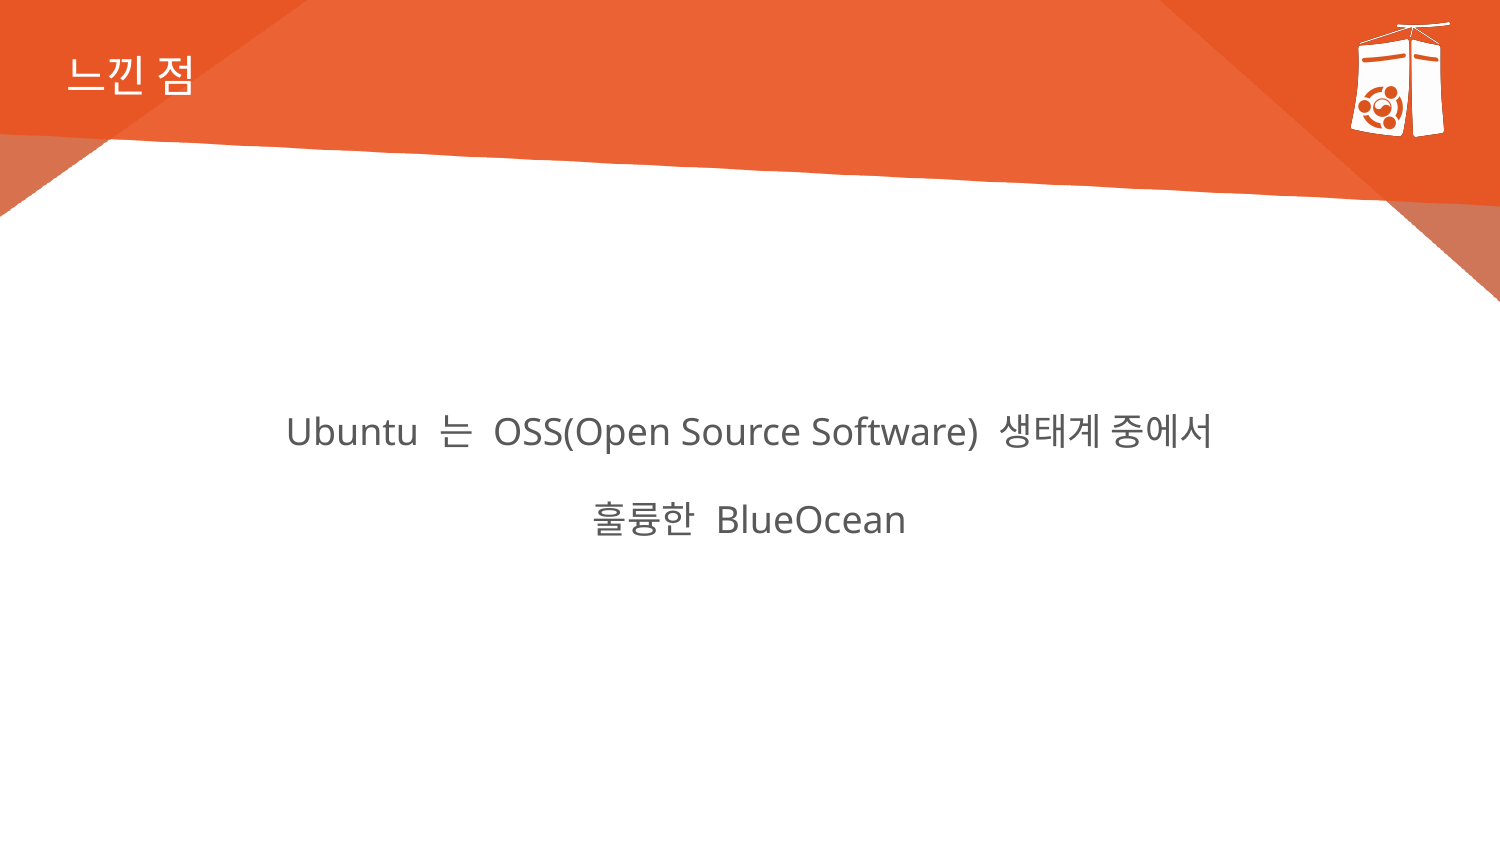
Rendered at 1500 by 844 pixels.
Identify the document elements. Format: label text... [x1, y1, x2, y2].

title 느낀 점 [51, 26, 1449, 121]
list Ubuntu 는 OSS(Open Source Software) 생태계 중에서 훌륭한 BlueOcean [51, 189, 1449, 750]
picture [0, 0, 1500, 844]
